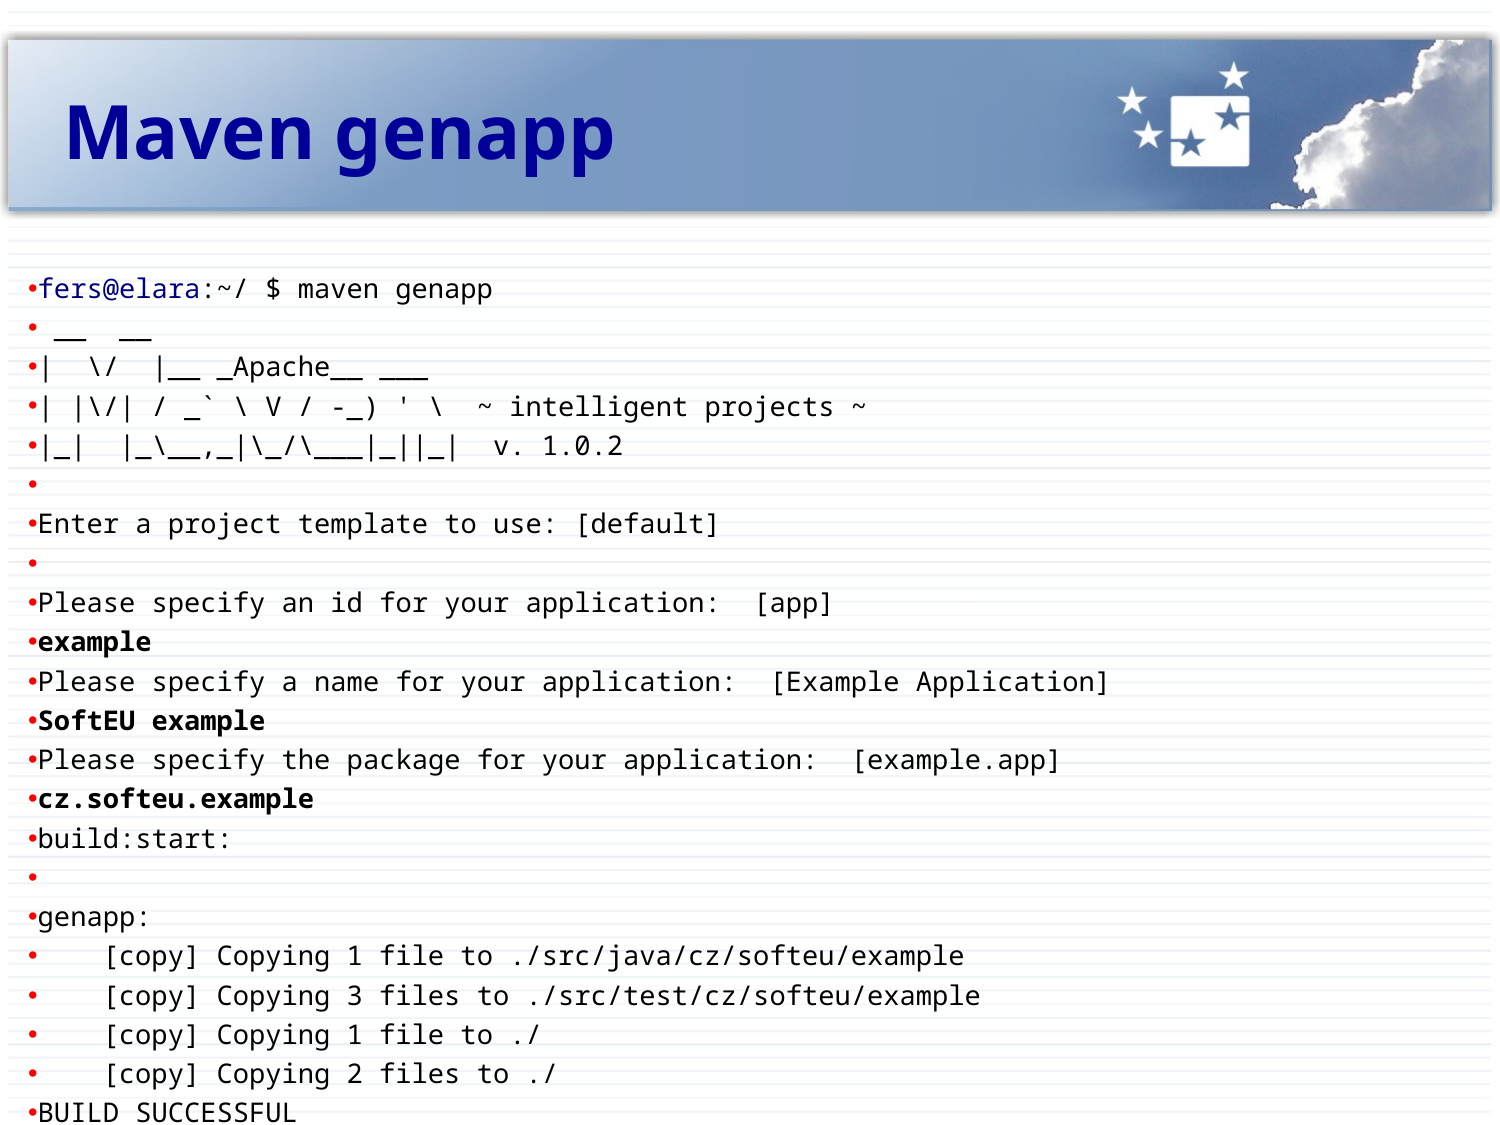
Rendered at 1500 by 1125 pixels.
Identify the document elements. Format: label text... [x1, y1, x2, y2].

title Maven genapp [63, 26, 1414, 229]
picture [0, 0, 1500, 1125]
list fers@elara:~/ $ maven genapp __ __ | \/ |__ _Apache__ ___ | |\/| / _` \ V / -_) ' \ ~ intelligent projects ~ |_| |_\__,_|\_/\___|_||_| v. 1.0.2 Enter a project template to use: [default] Please specify an id for your application: [app] example Please specify a name for your application: [Example Application] SoftEU example Please specify the package for your application: [example.app] cz.softeu.example build:start: genapp: [copy] Copying 1 file to ./src/java/cz/softeu/example [copy] Copying 3 files to ./src/test/cz/softeu/example [copy] Copying 1 file to ./ [copy] Copying 2 files to ./ BUILD SUCCESSFUL Total time: 58 seconds Finished at: Tue Oct 11 13:56:29 CEST 2005 [28, 266, 1480, 1111]
